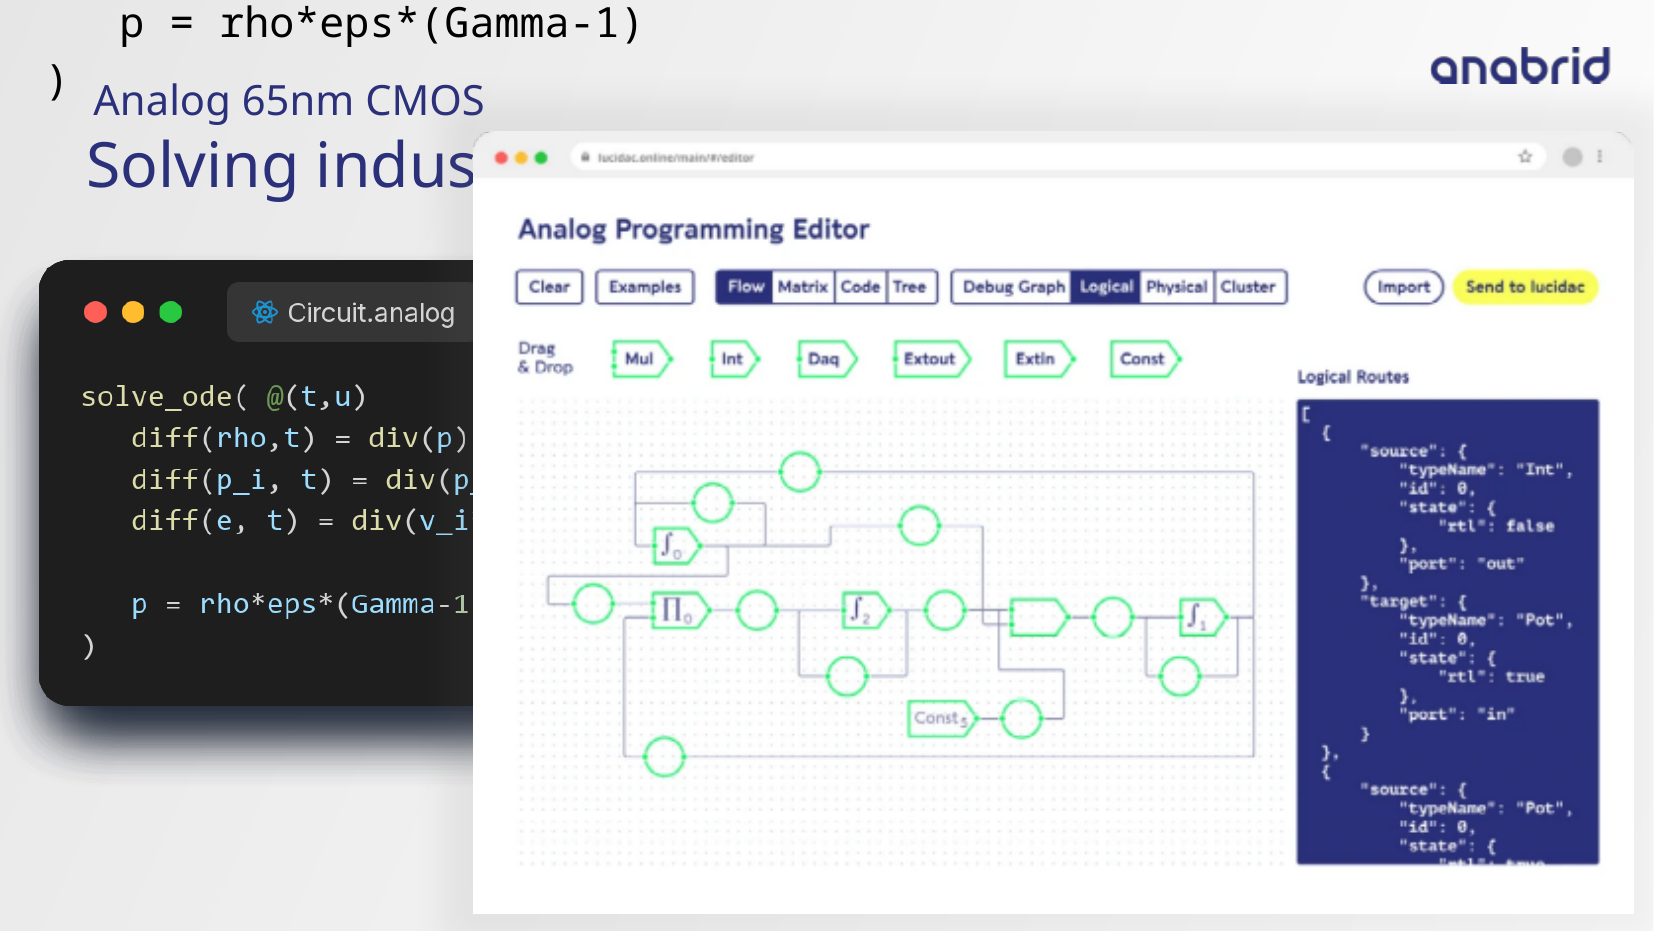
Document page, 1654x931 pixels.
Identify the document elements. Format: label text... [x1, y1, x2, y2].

title Solving industry problems [86, 96, 1490, 141]
picture [1430, 47, 1612, 84]
picture [0, 131, 1634, 914]
text_box Analog 65nm CMOS [78, 63, 1034, 126]
